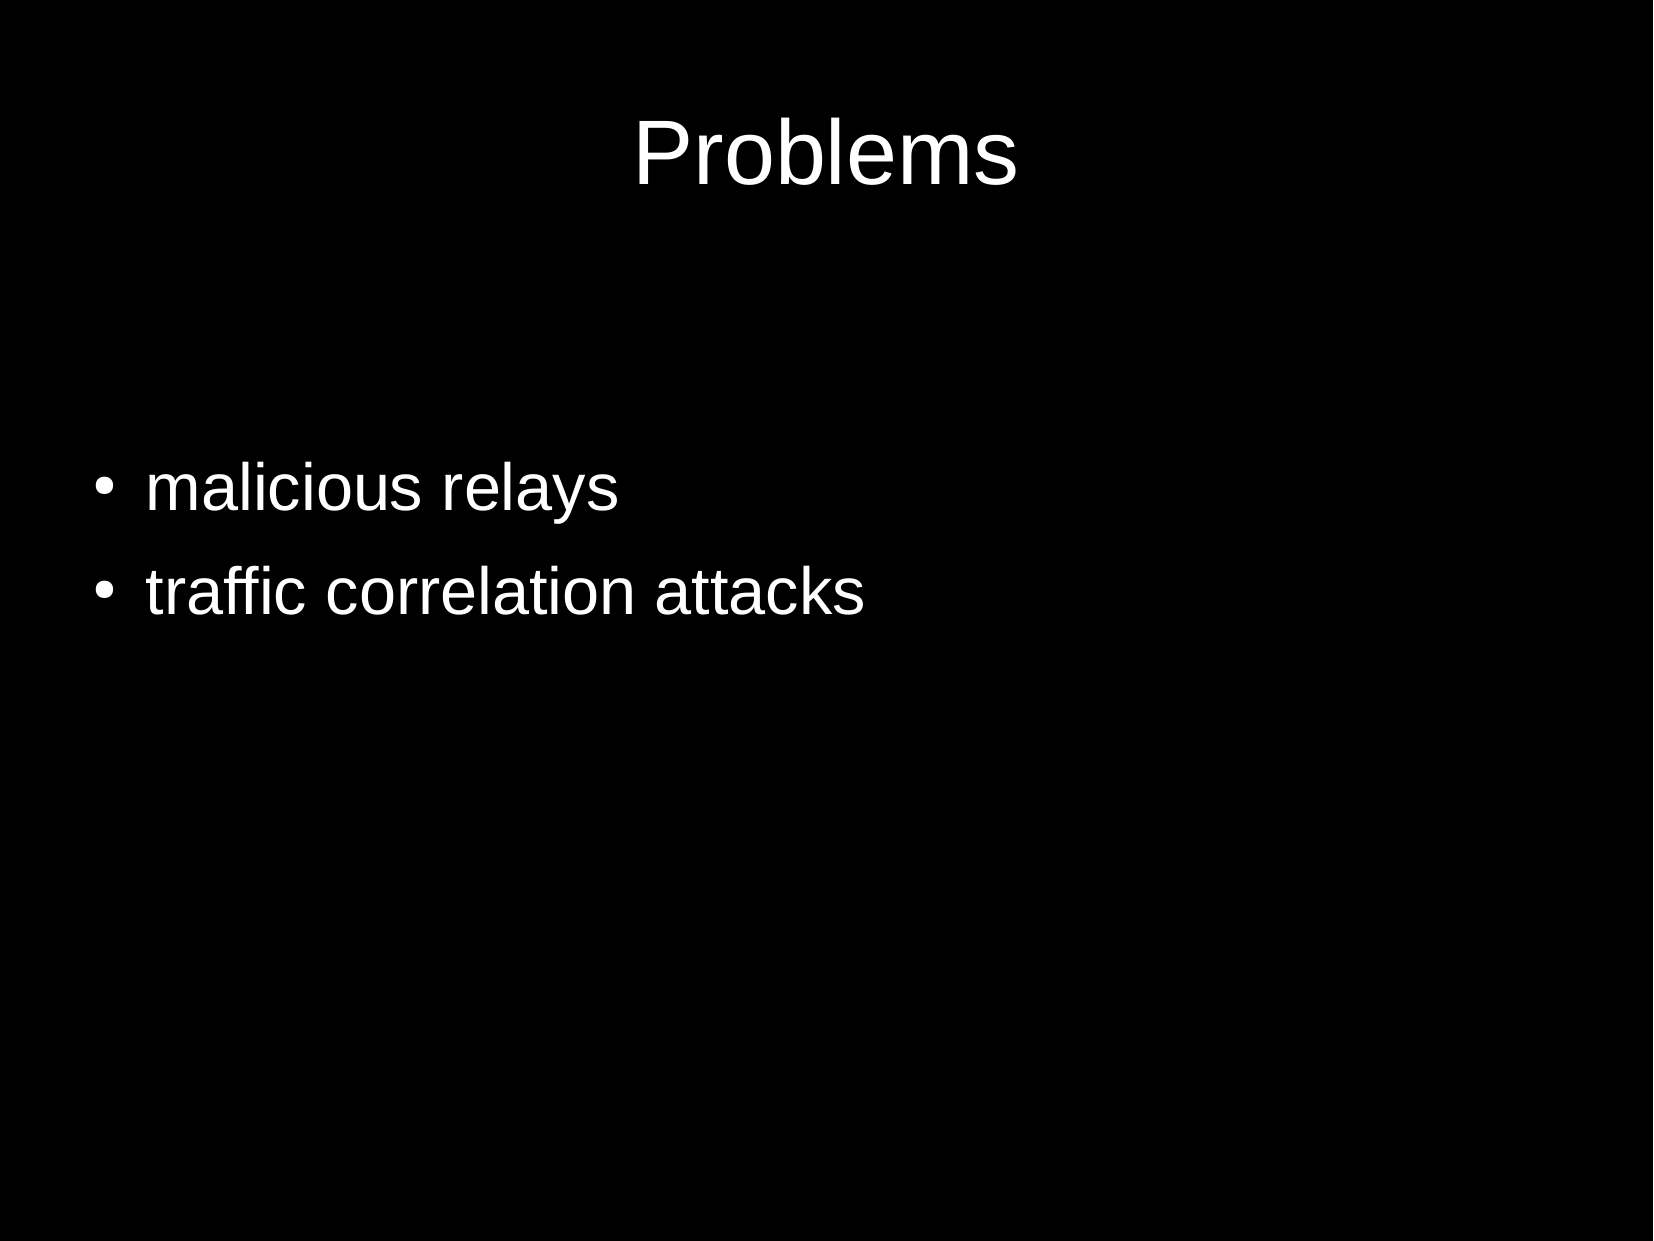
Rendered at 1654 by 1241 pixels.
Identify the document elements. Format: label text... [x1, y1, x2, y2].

list malicious relays traffic correlation attacks [75, 450, 1563, 1170]
title Problems [82, 49, 1571, 257]
